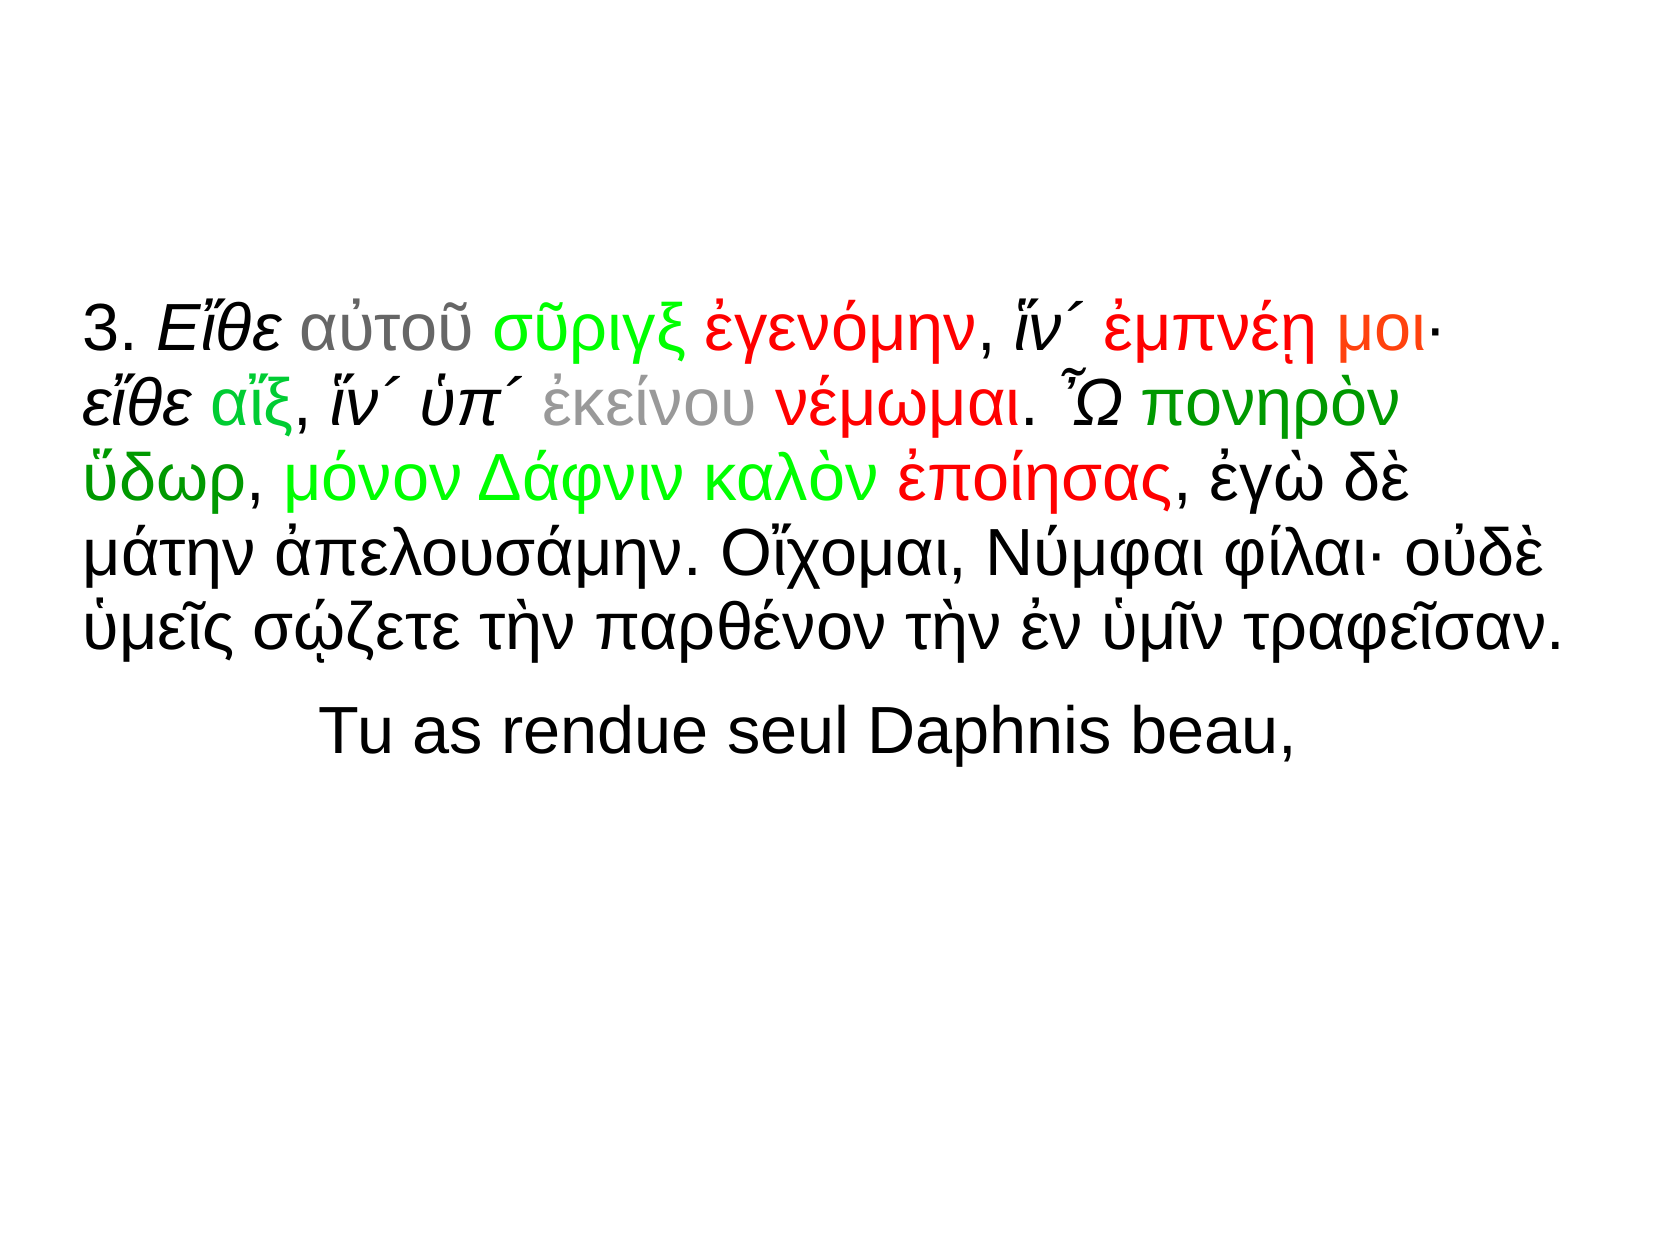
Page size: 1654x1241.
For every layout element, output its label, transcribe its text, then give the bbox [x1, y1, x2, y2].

list 3. Εἴθε αὐτοῦ σῦριγξ ἐγενόμην, ἵν´ ἐμπνέῃ μοι· εἴθε αἴξ, ἵν´ ὑπ´ ἐκείνου νέμωμαι. Ὦ πονηρὸν ὕδωρ, μόνον Δάφνιν καλὸν ἐποίησας, ἐγὼ δὲ μάτην ἀπελουσάμην. Οἴχομαι, Νύμφαι φίλαι· οὐδὲ ὑμεῖς σῴζετε τὴν παρθένον τὴν ἐν ὑμῖν τραφεῖσαν. Tu as rendue seul Daphnis beau, [82, 290, 1571, 1109]
